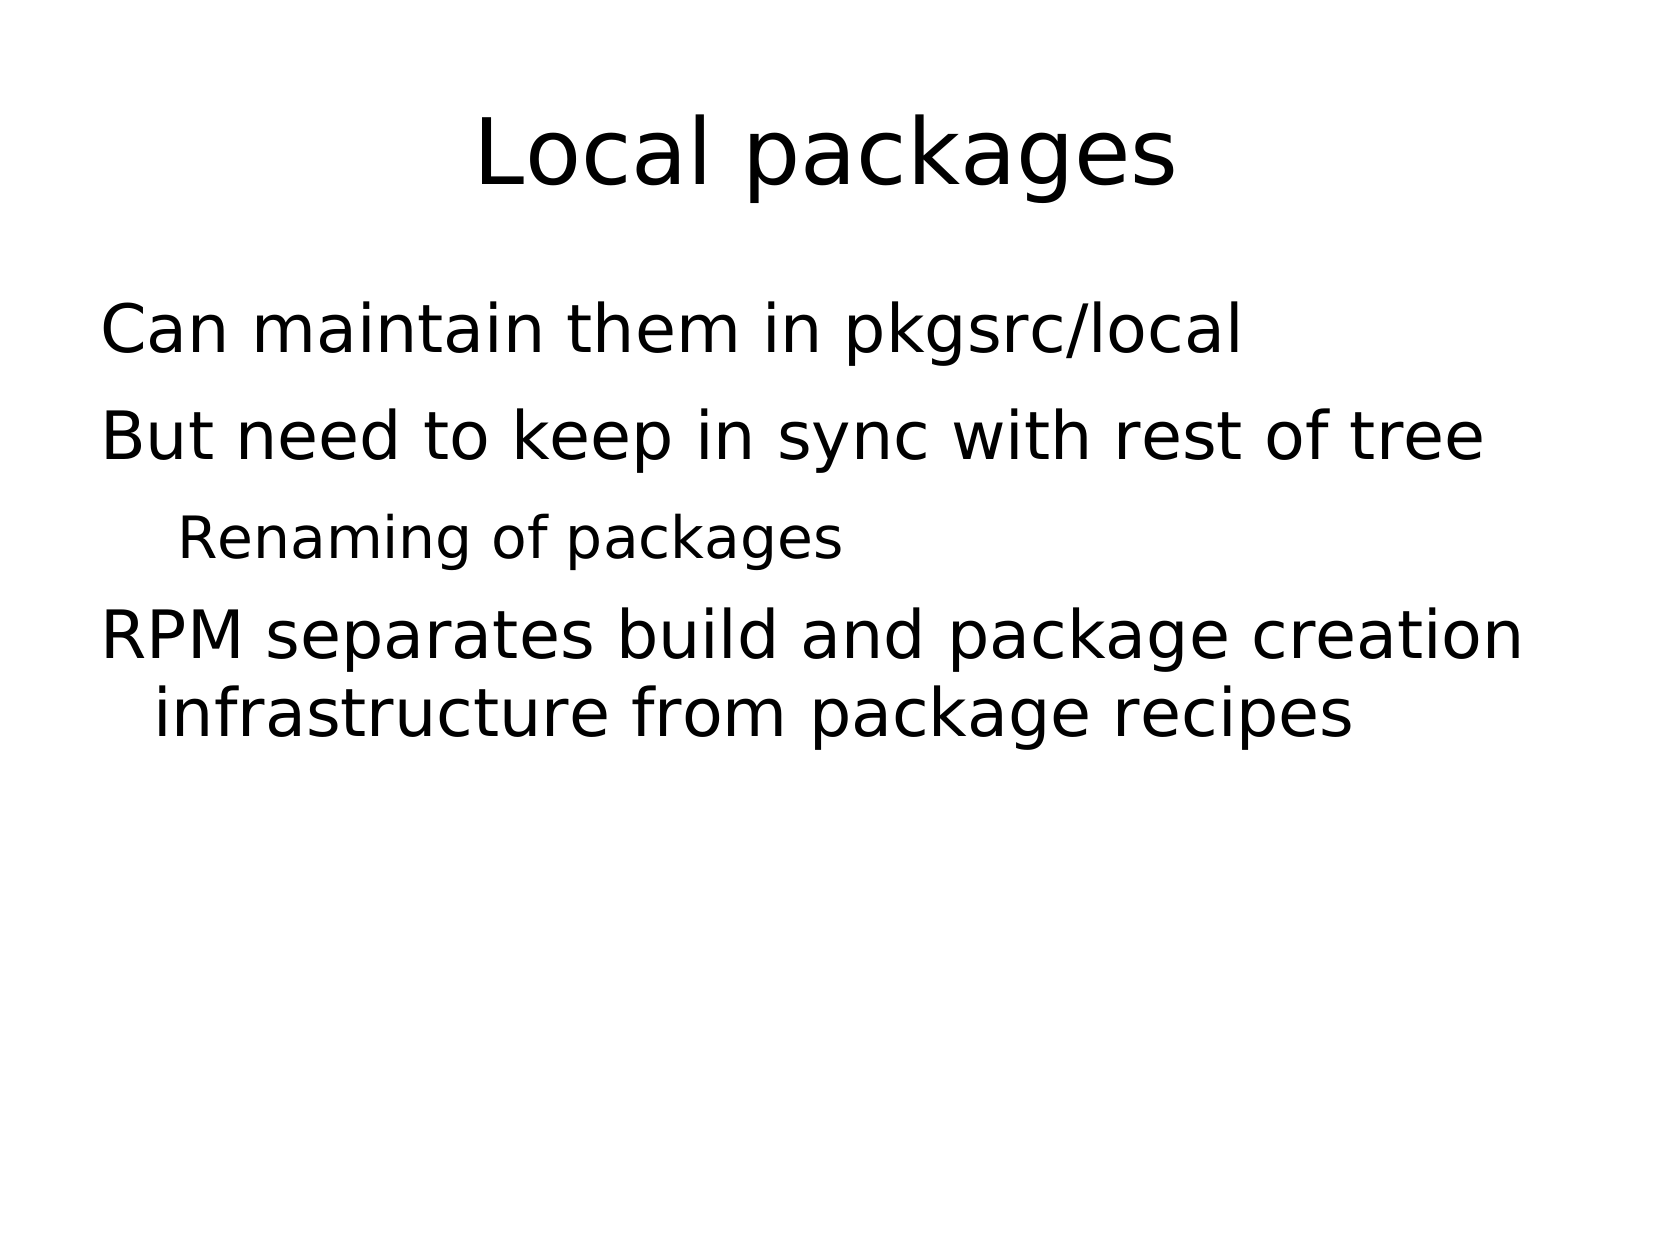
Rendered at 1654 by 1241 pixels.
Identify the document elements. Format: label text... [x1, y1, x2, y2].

title Local packages [82, 56, 1571, 250]
list Can maintain them in pkgsrc/local But need to keep in sync with rest of tree Renaming of packages RPM separates build and package creation infrastructure from package recipes [82, 290, 1571, 1094]
